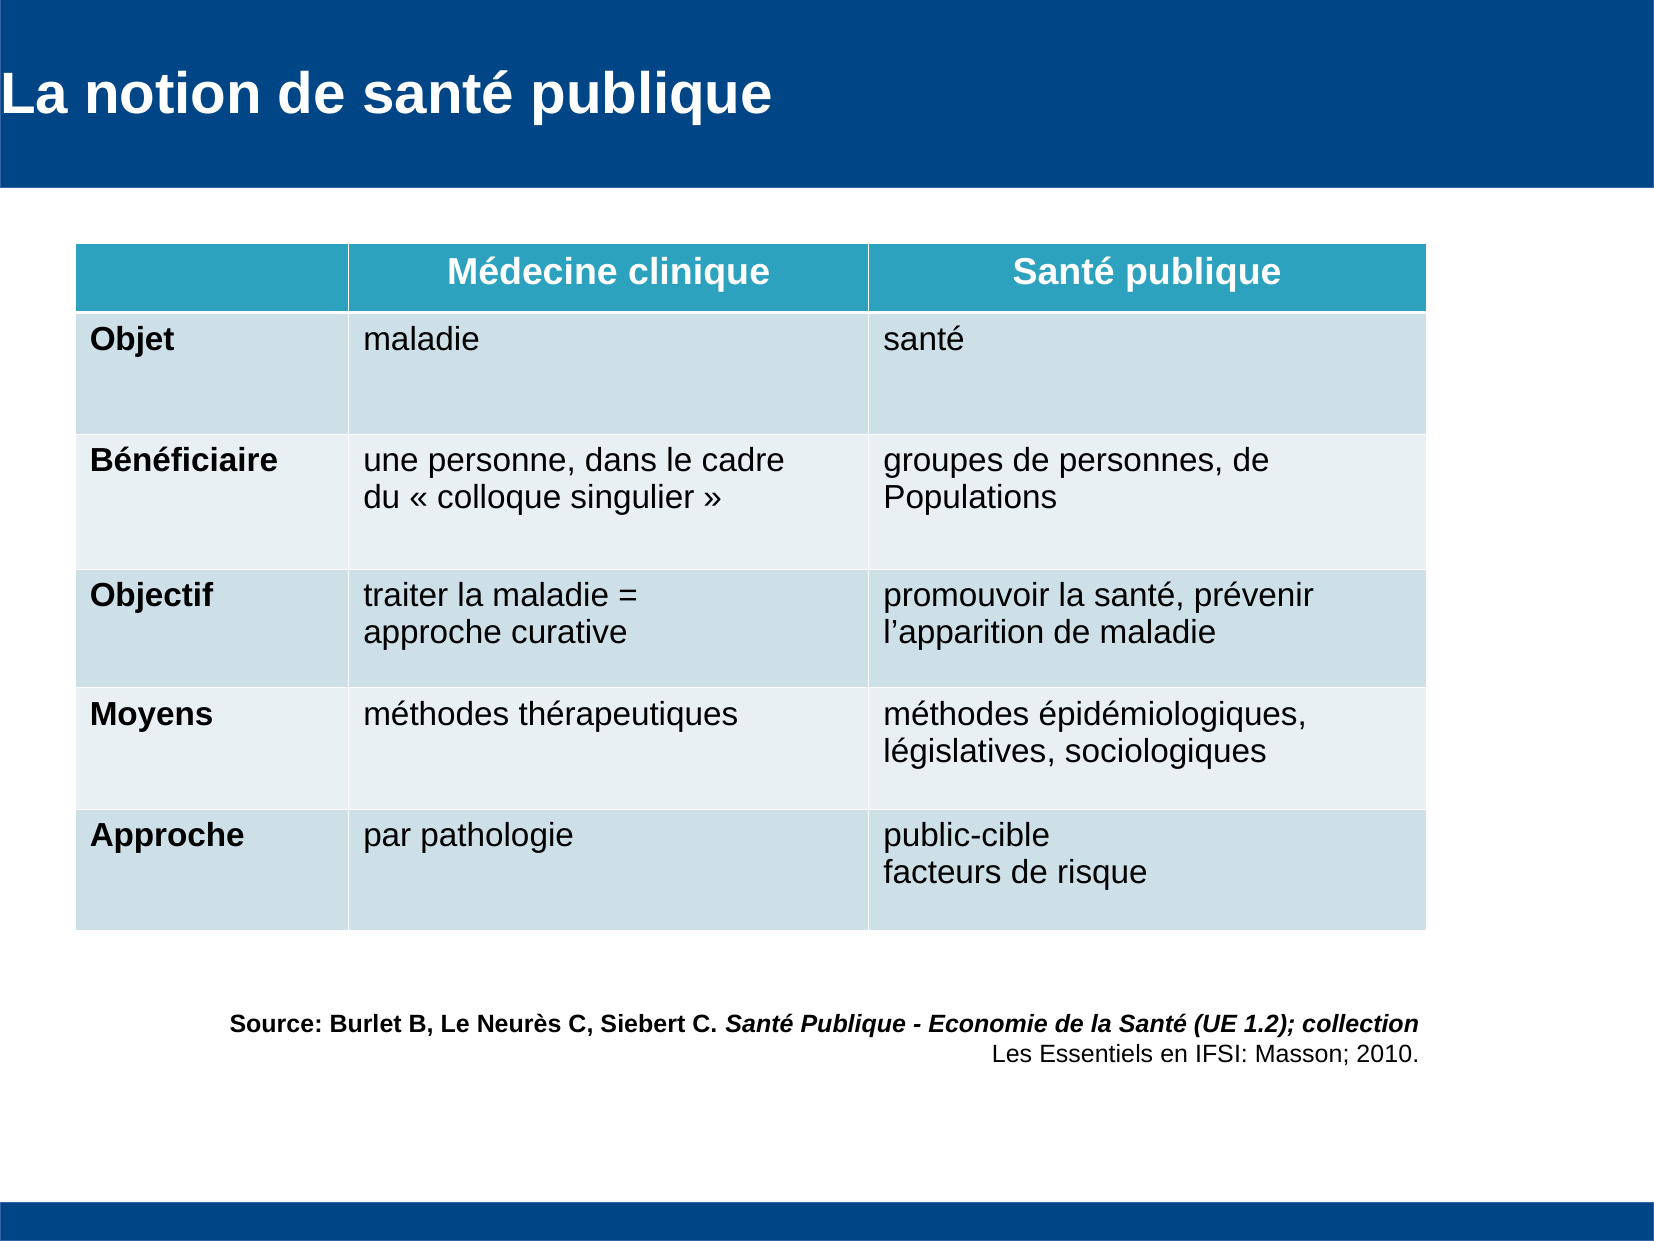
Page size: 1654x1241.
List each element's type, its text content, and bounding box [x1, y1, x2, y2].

table_cell Objectif [76, 570, 348, 687]
table_cell public-cible facteurs de risque [869, 810, 1426, 930]
table_cell une personne, dans le cadre du « colloque singulier » [349, 435, 868, 569]
table_cell Bénéficiaire [76, 435, 348, 569]
table_cell par pathologie [349, 810, 868, 930]
table_header [76, 244, 348, 311]
table_cell promouvoir la santé, prévenir l’apparition de maladie [869, 570, 1426, 687]
table_cell maladie [349, 314, 868, 434]
text_box Source: Burlet B, Le Neurès C, Siebert C. Santé Publique - Economie de la Santé (UE 1.2); collection Les Essentiels en IFSI: Masson; 2010. [129, 999, 1436, 1075]
title La notion de santé publique [0, 0, 1654, 188]
table_header Santé publique [869, 244, 1426, 311]
table_cell Moyens [76, 688, 348, 809]
table_cell méthodes épidémiologiques, législatives, sociologiques [869, 688, 1426, 809]
table_header Médecine clinique [349, 244, 868, 311]
table_cell méthodes thérapeutiques [349, 688, 868, 809]
table_cell traiter la maladie = approche curative [349, 570, 868, 687]
table_cell Approche [76, 810, 348, 930]
table_cell santé [869, 314, 1426, 434]
table_cell groupes de personnes, de Populations [869, 435, 1426, 569]
table_cell Objet [76, 314, 348, 434]
